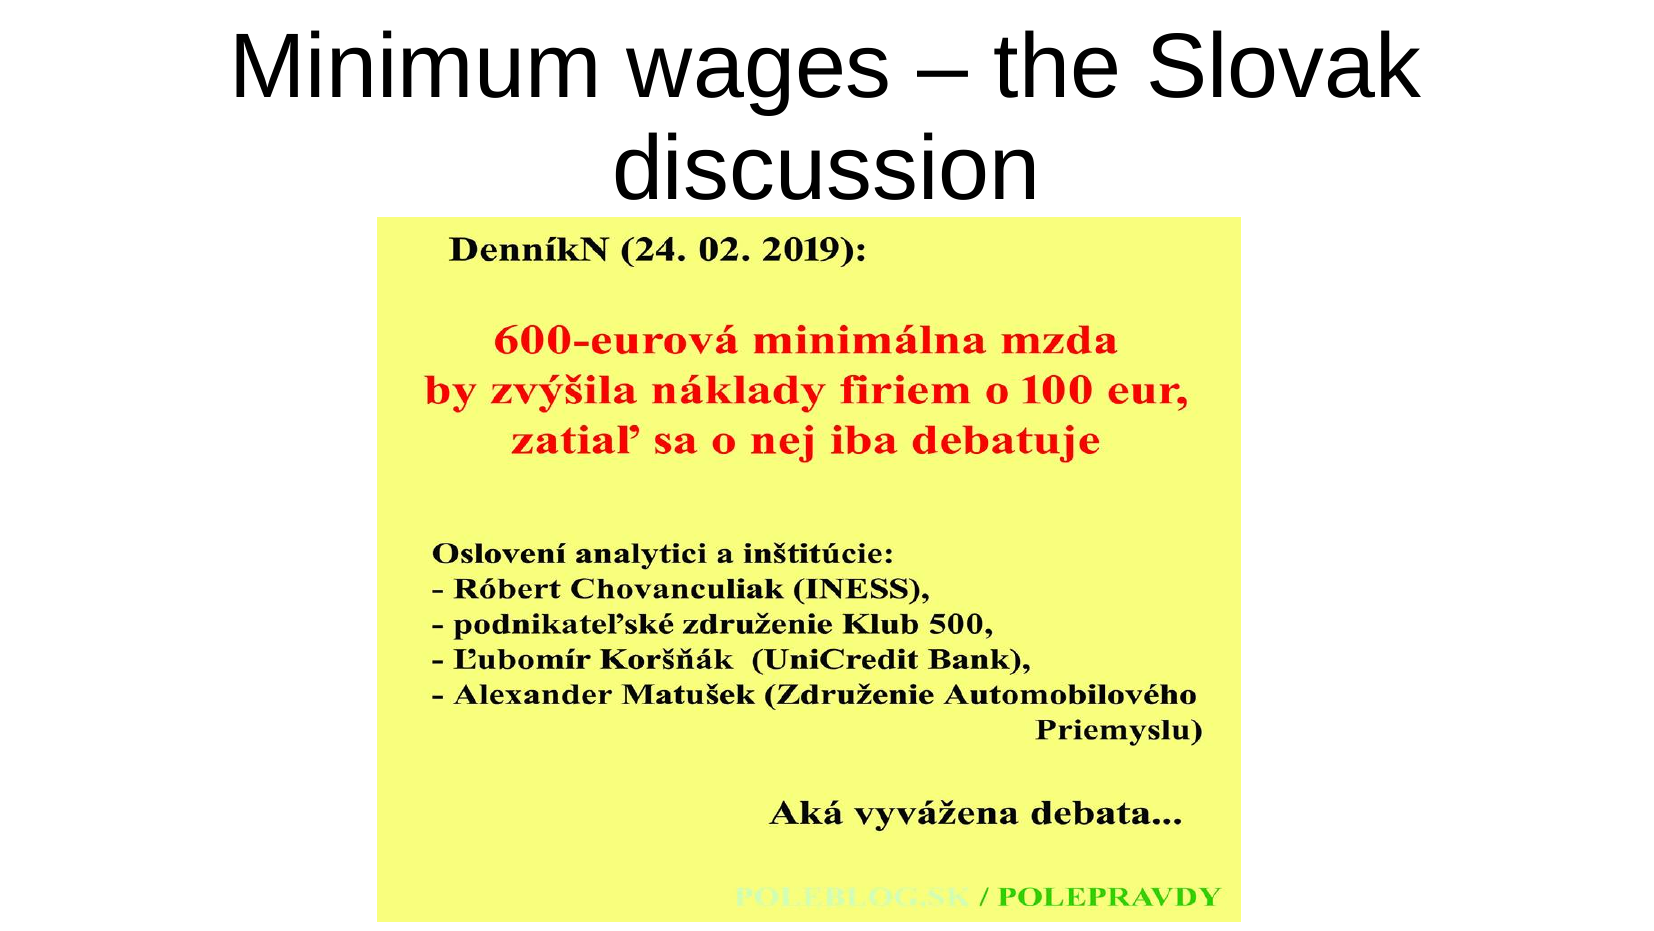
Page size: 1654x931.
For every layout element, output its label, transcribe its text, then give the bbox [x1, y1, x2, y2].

title Minimum wages – the Slovak discussion [82, 37, 1571, 193]
picture [377, 217, 1241, 922]
